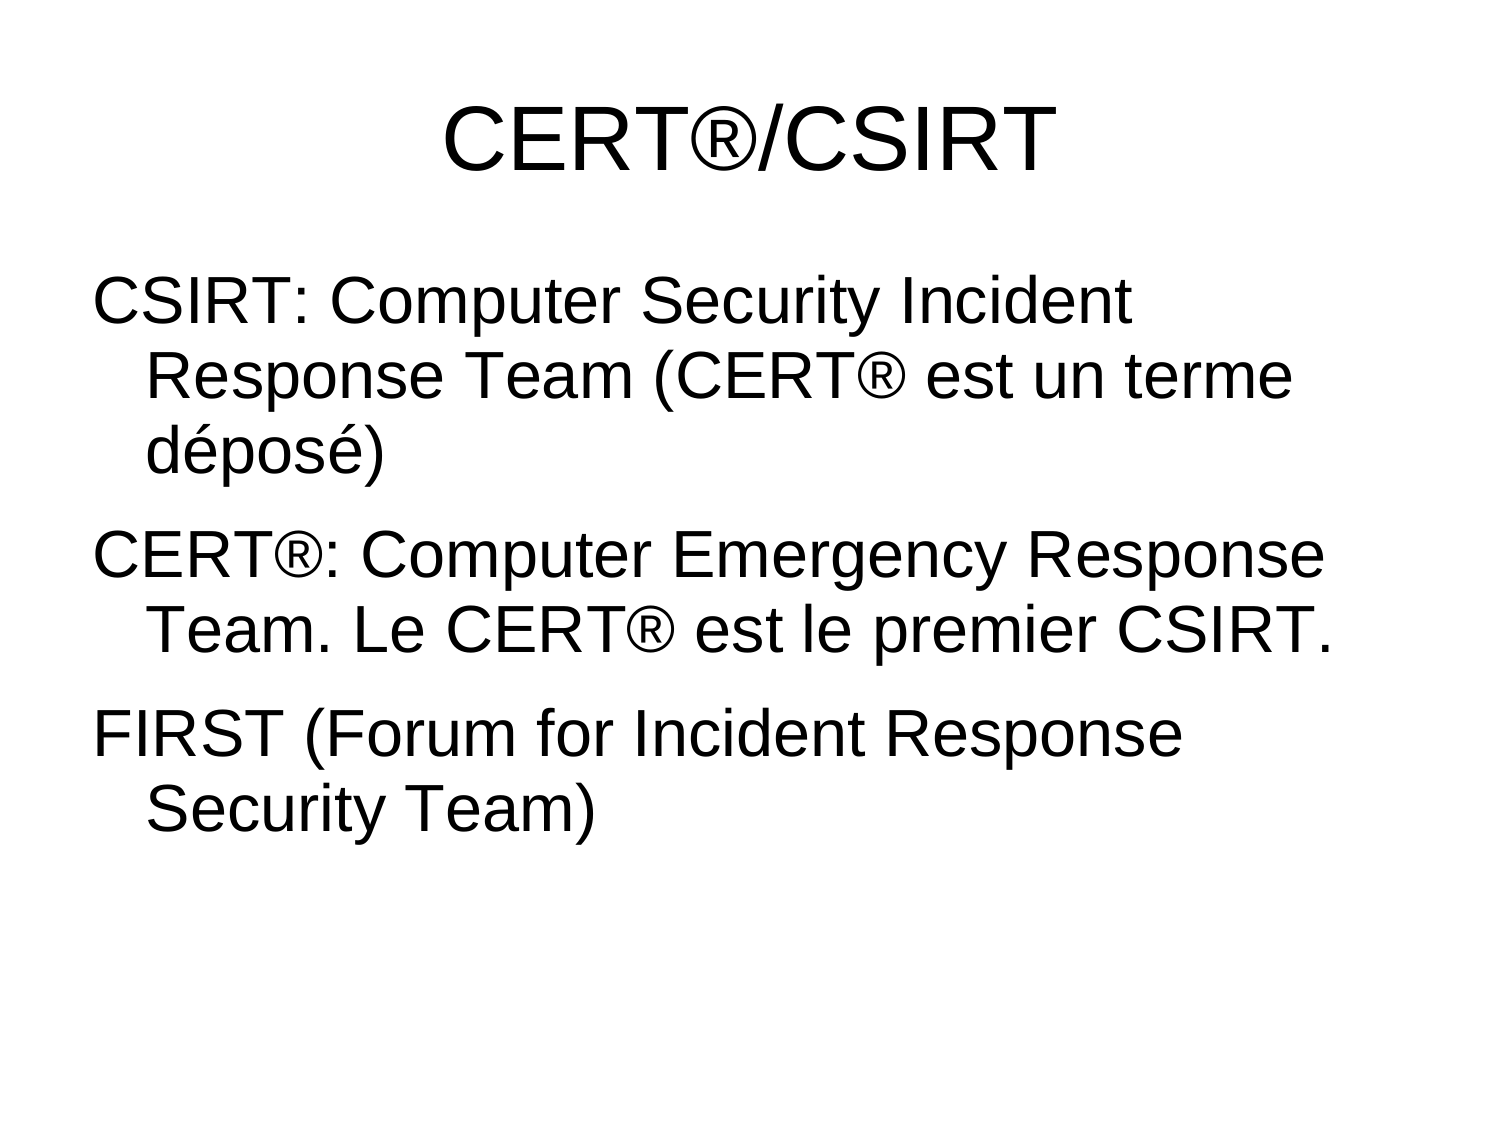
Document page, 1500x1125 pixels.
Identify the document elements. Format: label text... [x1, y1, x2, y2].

title CERT®/CSIRT [75, 44, 1425, 233]
list CSIRT: Computer Security Incident Response Team (CERT® est un terme déposé) CERT®: Computer Emergency Response Team. Le CERT® est le premier CSIRT. FIRST (Forum for Incident Response Security Team) [75, 263, 1425, 1006]
